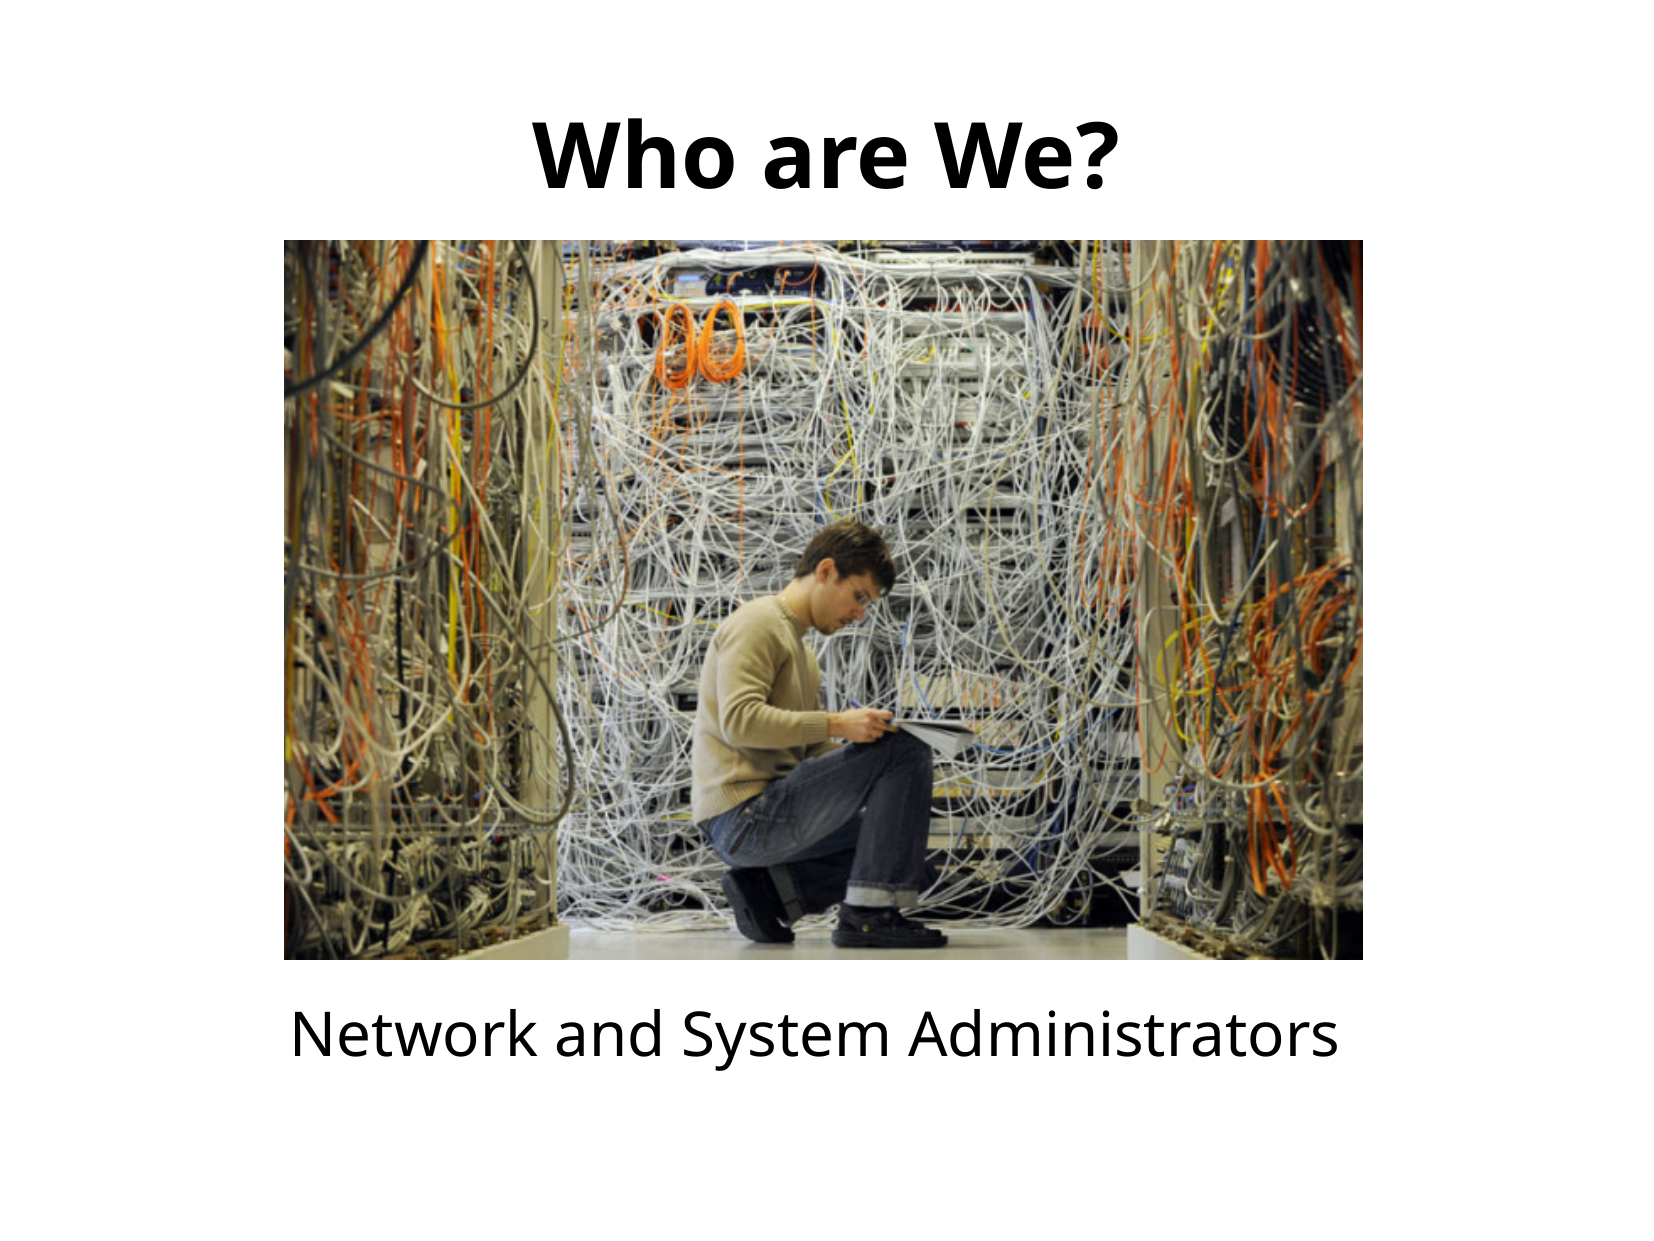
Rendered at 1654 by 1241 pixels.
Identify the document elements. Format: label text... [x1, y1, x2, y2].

picture [284, 240, 1363, 960]
list Network and System Administrators [86, 990, 1545, 1075]
title Who are We? [82, 49, 1571, 257]
